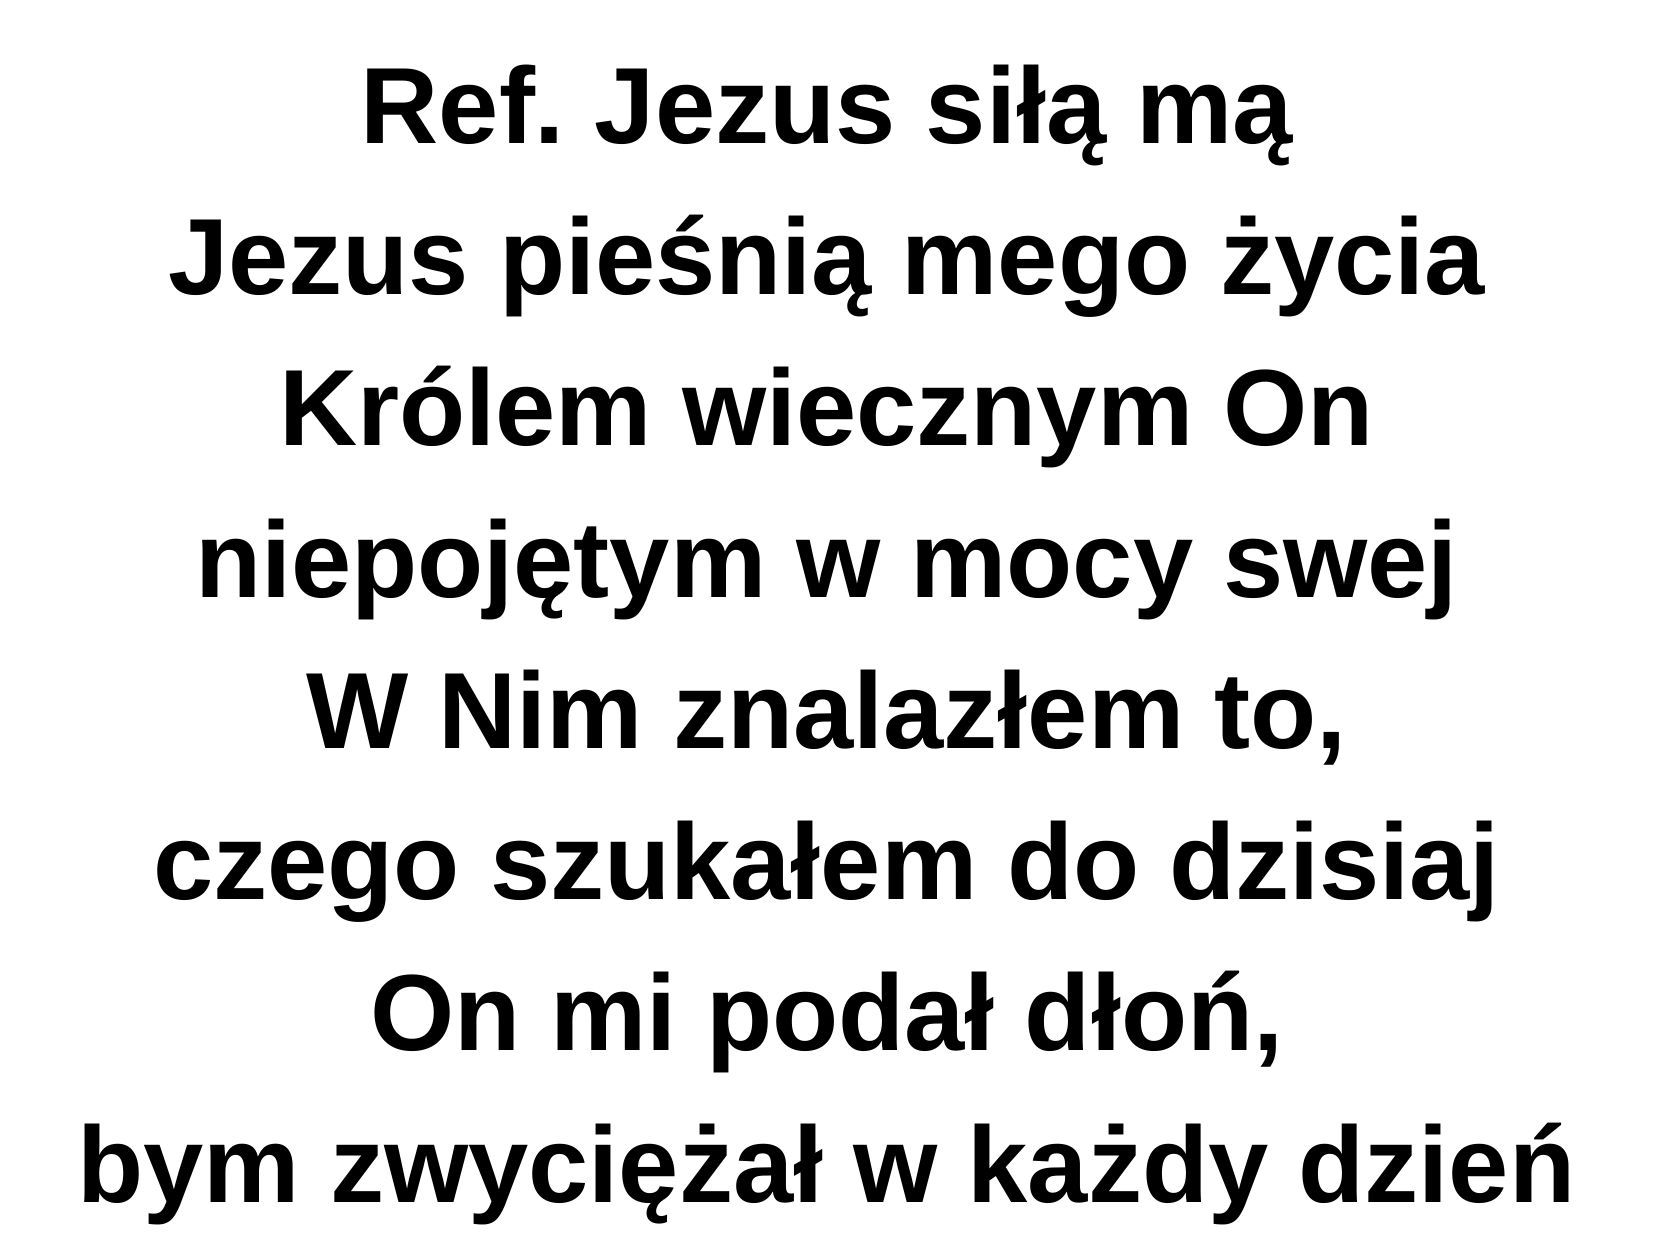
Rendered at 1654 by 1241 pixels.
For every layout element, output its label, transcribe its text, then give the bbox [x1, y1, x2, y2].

subtitle Ref. Jezus siłą mą Jezus pieśnią mego życia Królem wiecznym On niepojętym w mocy swej W Nim znalazłem to, czego szukałem do dzisiaj On mi podał dłoń, bym zwyciężał w każdy dzień [0, 0, 1654, 1241]
